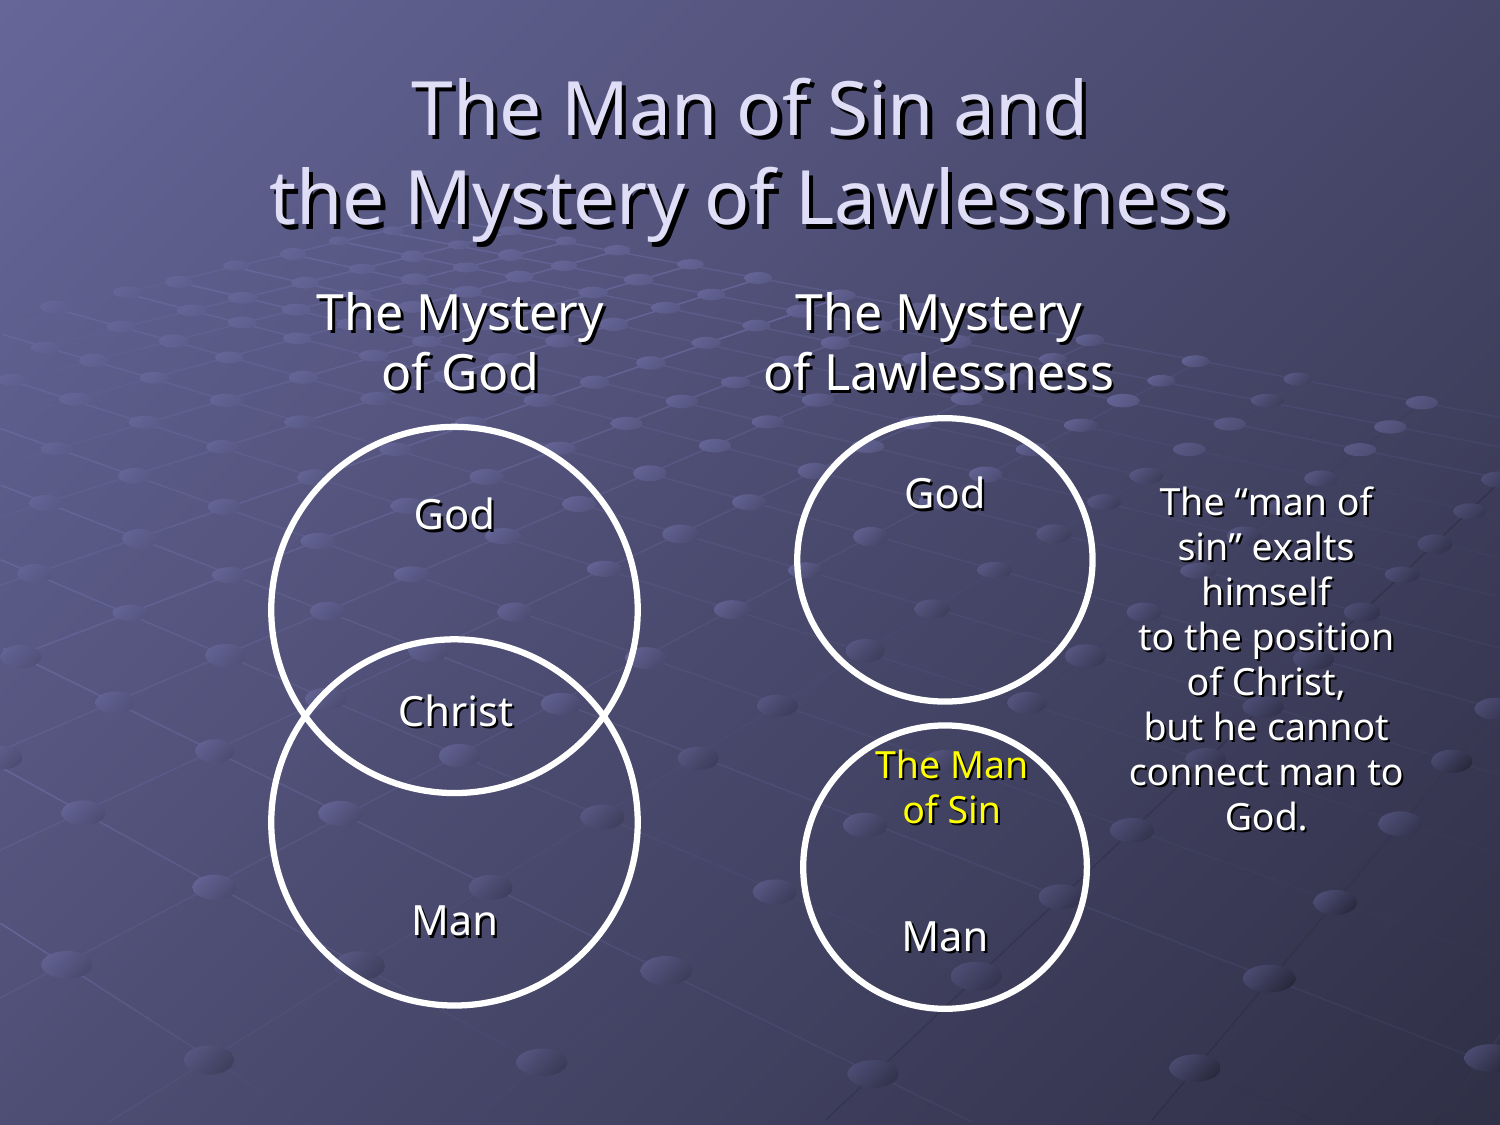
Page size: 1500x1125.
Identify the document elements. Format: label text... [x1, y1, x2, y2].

text_box The Mystery of Lawlessness [655, 273, 1223, 409]
text_box Man [899, 725, 991, 733]
text_box The “man of sin” exalts himself to the position of Christ, but he cannot connect man to God. [1110, 469, 1419, 846]
text_box God [797, 418, 1093, 702]
text_box God [271, 426, 638, 716]
text_box Christ [361, 677, 550, 743]
text_box The Mystery of God [212, 273, 655, 409]
text_box The Man of Sin [857, 733, 1047, 840]
text_box Man [803, 756, 1087, 1009]
text_box Man [271, 639, 638, 1006]
title The Man of Sin and the Mystery of Lawlessness [75, 56, 1426, 244]
